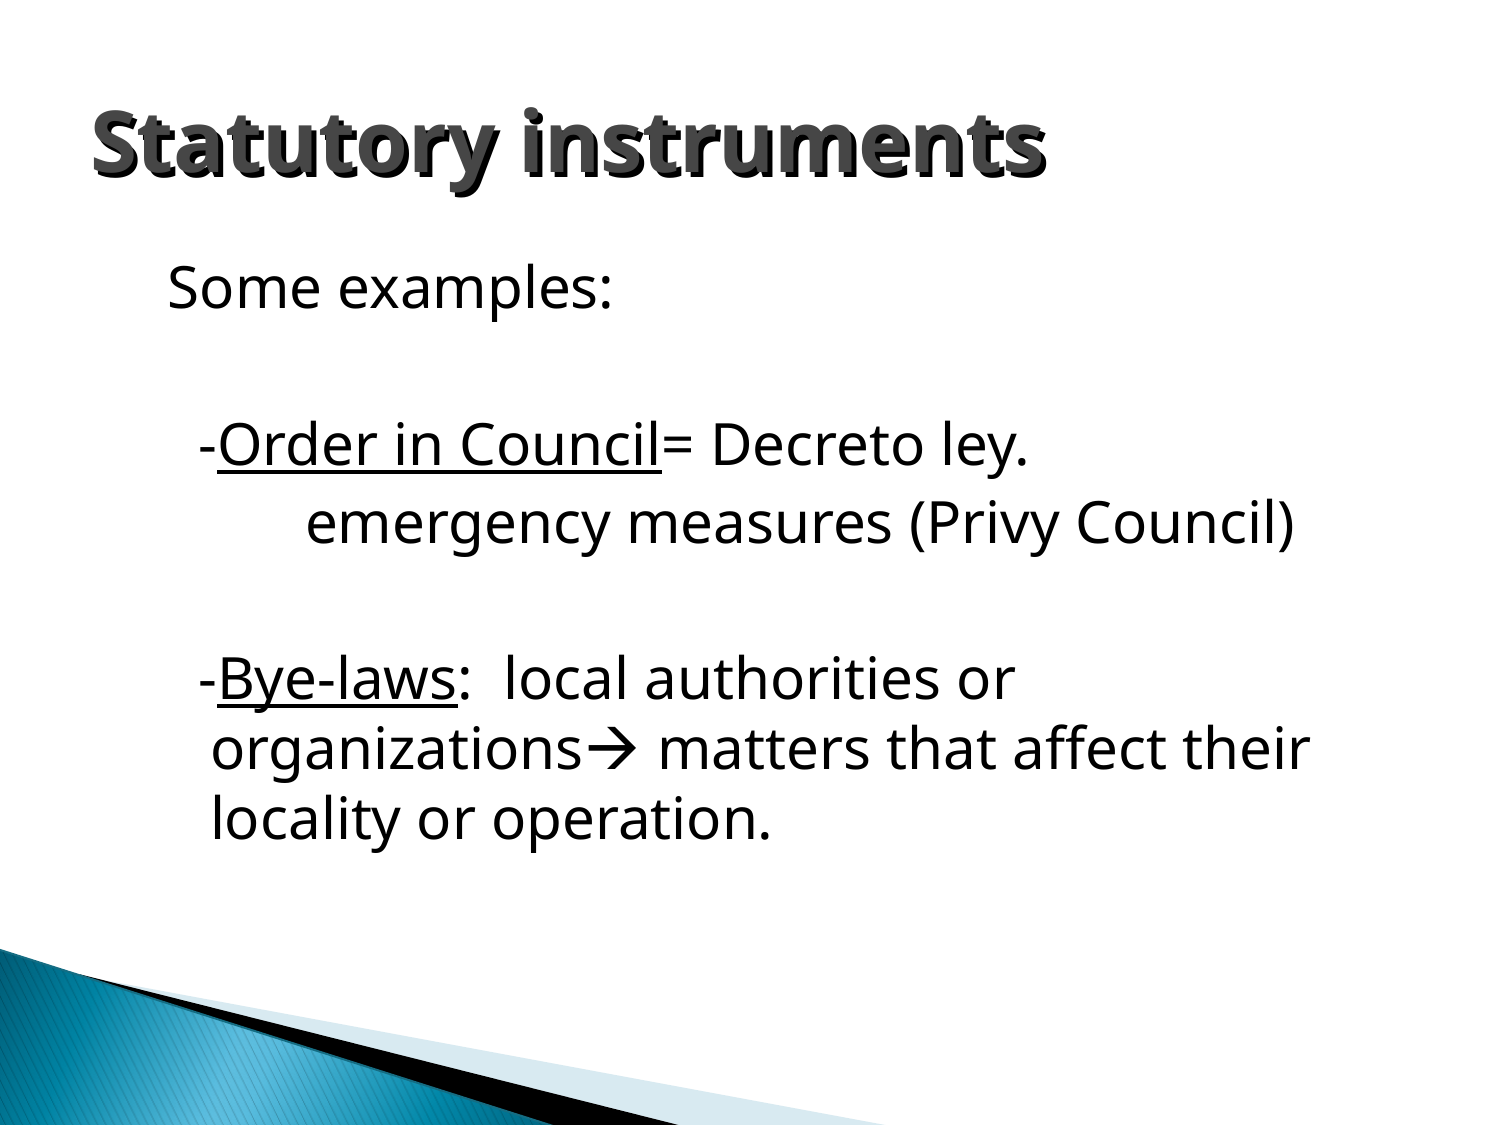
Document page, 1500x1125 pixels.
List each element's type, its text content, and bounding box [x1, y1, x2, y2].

title Statutory instruments [75, 45, 1426, 233]
list Some examples: -Order in Council= Decreto ley. emergency measures (Privy Council) -Bye-laws: local authorities or organizations matters that affect their locality or operation. [75, 243, 1426, 986]
